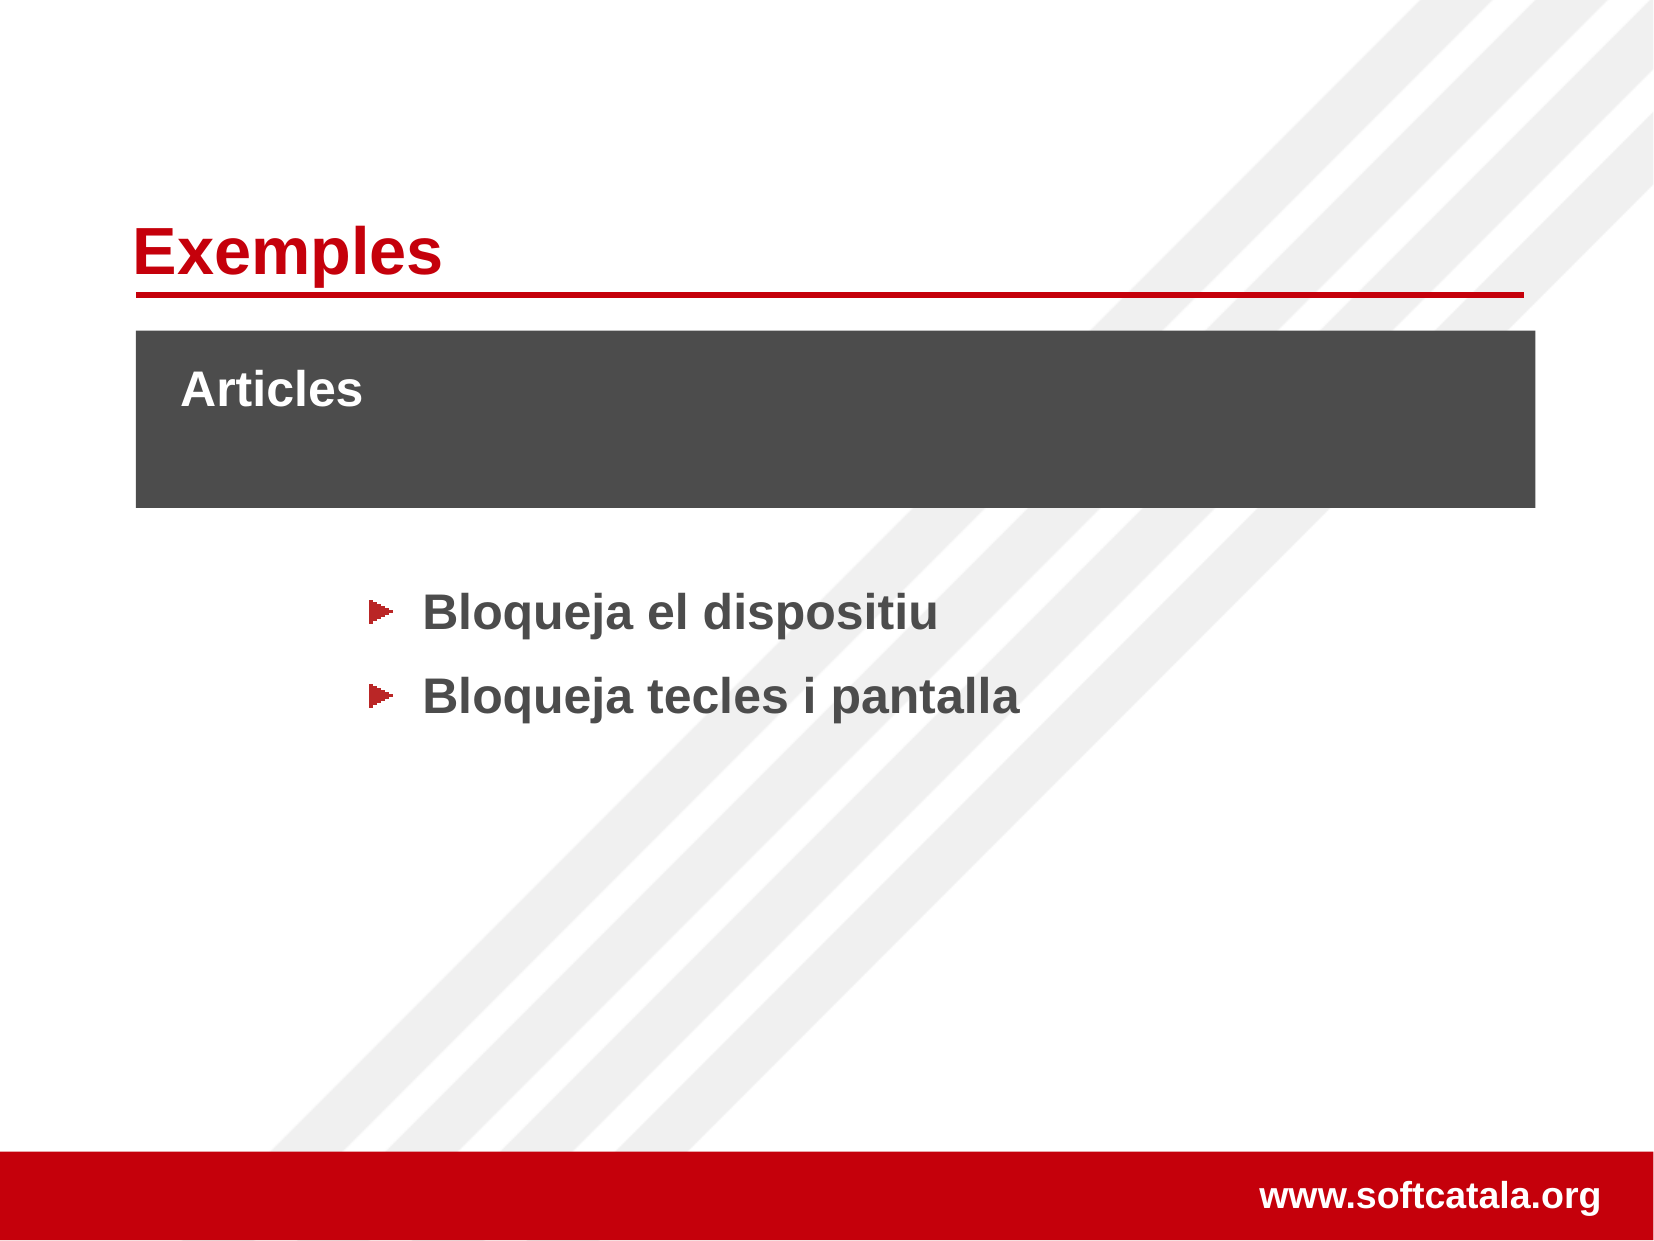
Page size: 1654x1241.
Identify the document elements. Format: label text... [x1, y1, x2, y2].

text_box Bloqueja el dispositiu Bloqueja tecles i pantalla [118, 549, 1536, 746]
text_box [135, 330, 1536, 508]
text_box Exemples [118, 206, 1501, 297]
text_box Articles [165, 354, 1506, 549]
picture [0, 0, 1654, 1151]
text_box www.softcatala.org [0, 1151, 1654, 1241]
